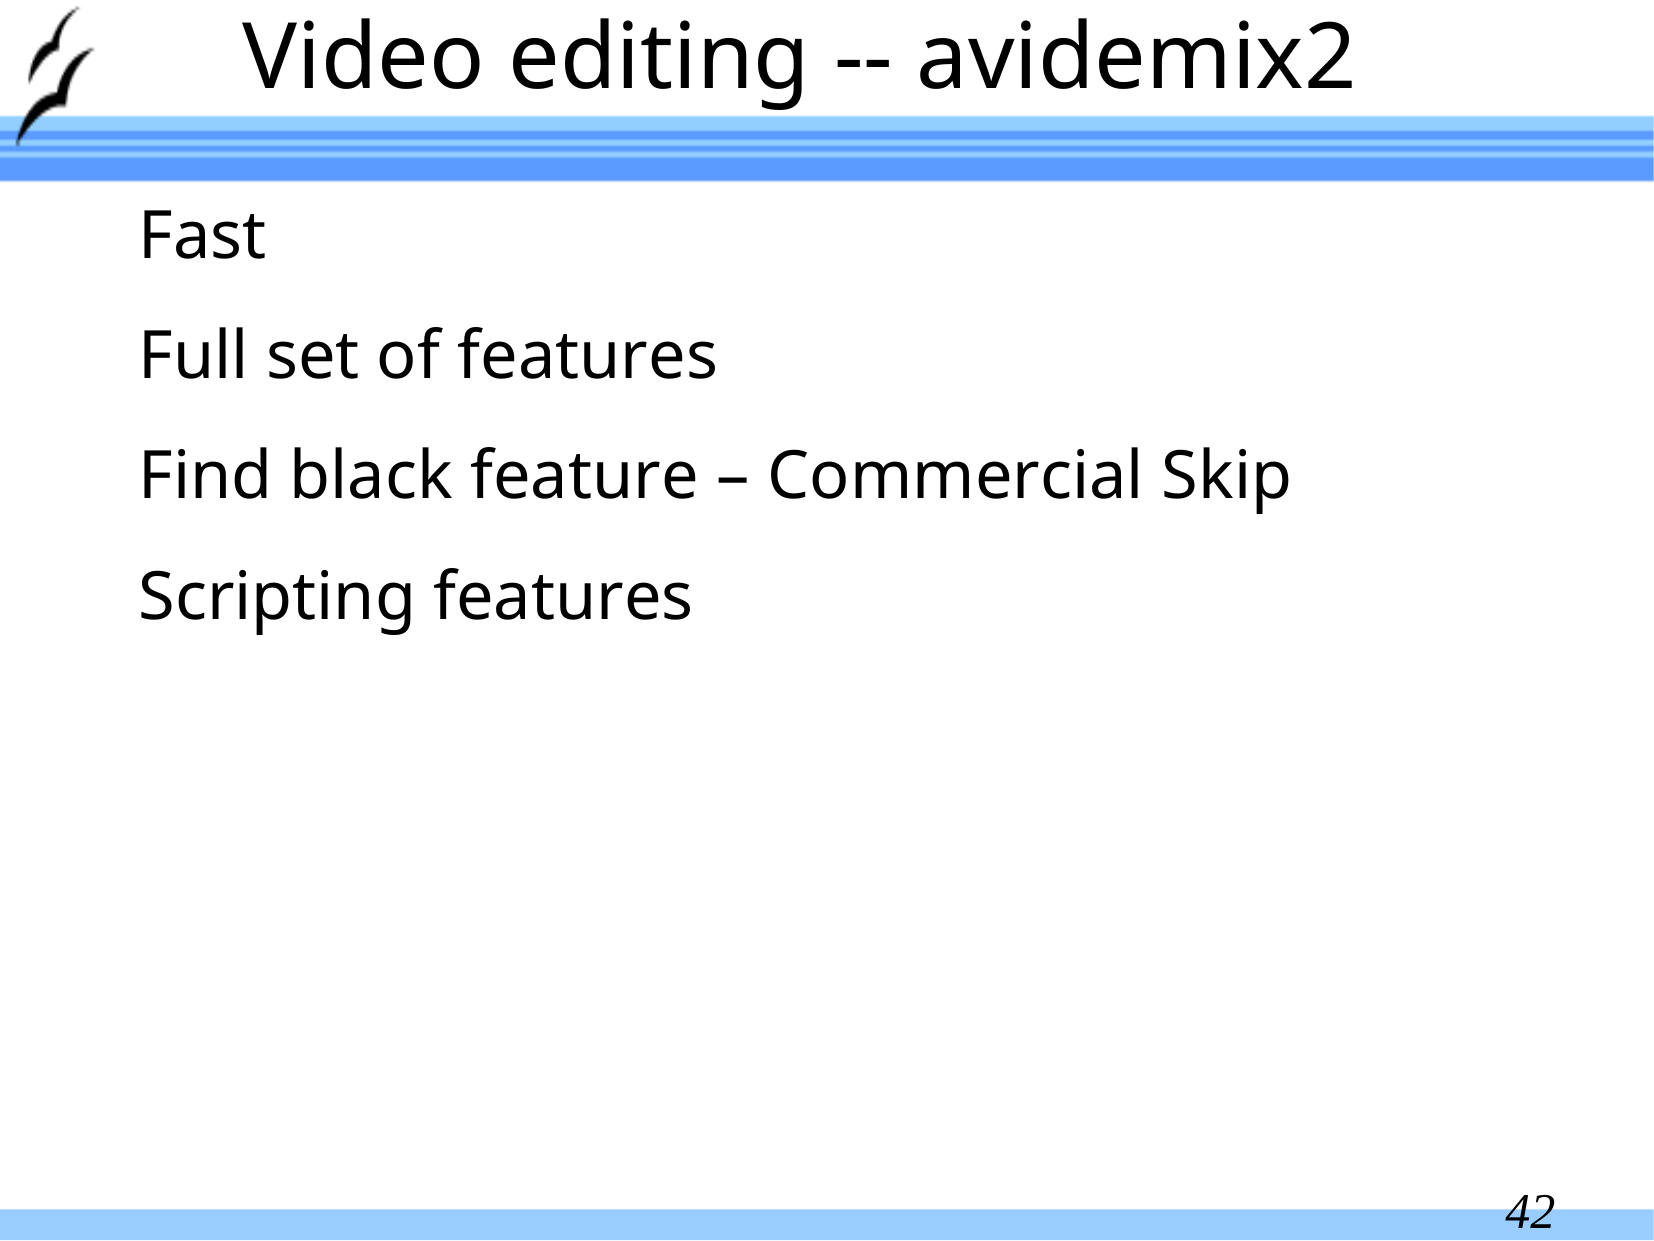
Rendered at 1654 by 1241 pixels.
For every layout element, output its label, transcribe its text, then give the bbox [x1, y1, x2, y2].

picture [0, 0, 1654, 188]
title Video editing -- avidemix2 [94, 0, 1507, 121]
list Fast Full set of features Find black feature – Commercial Skip Scripting features [120, 187, 1533, 1195]
